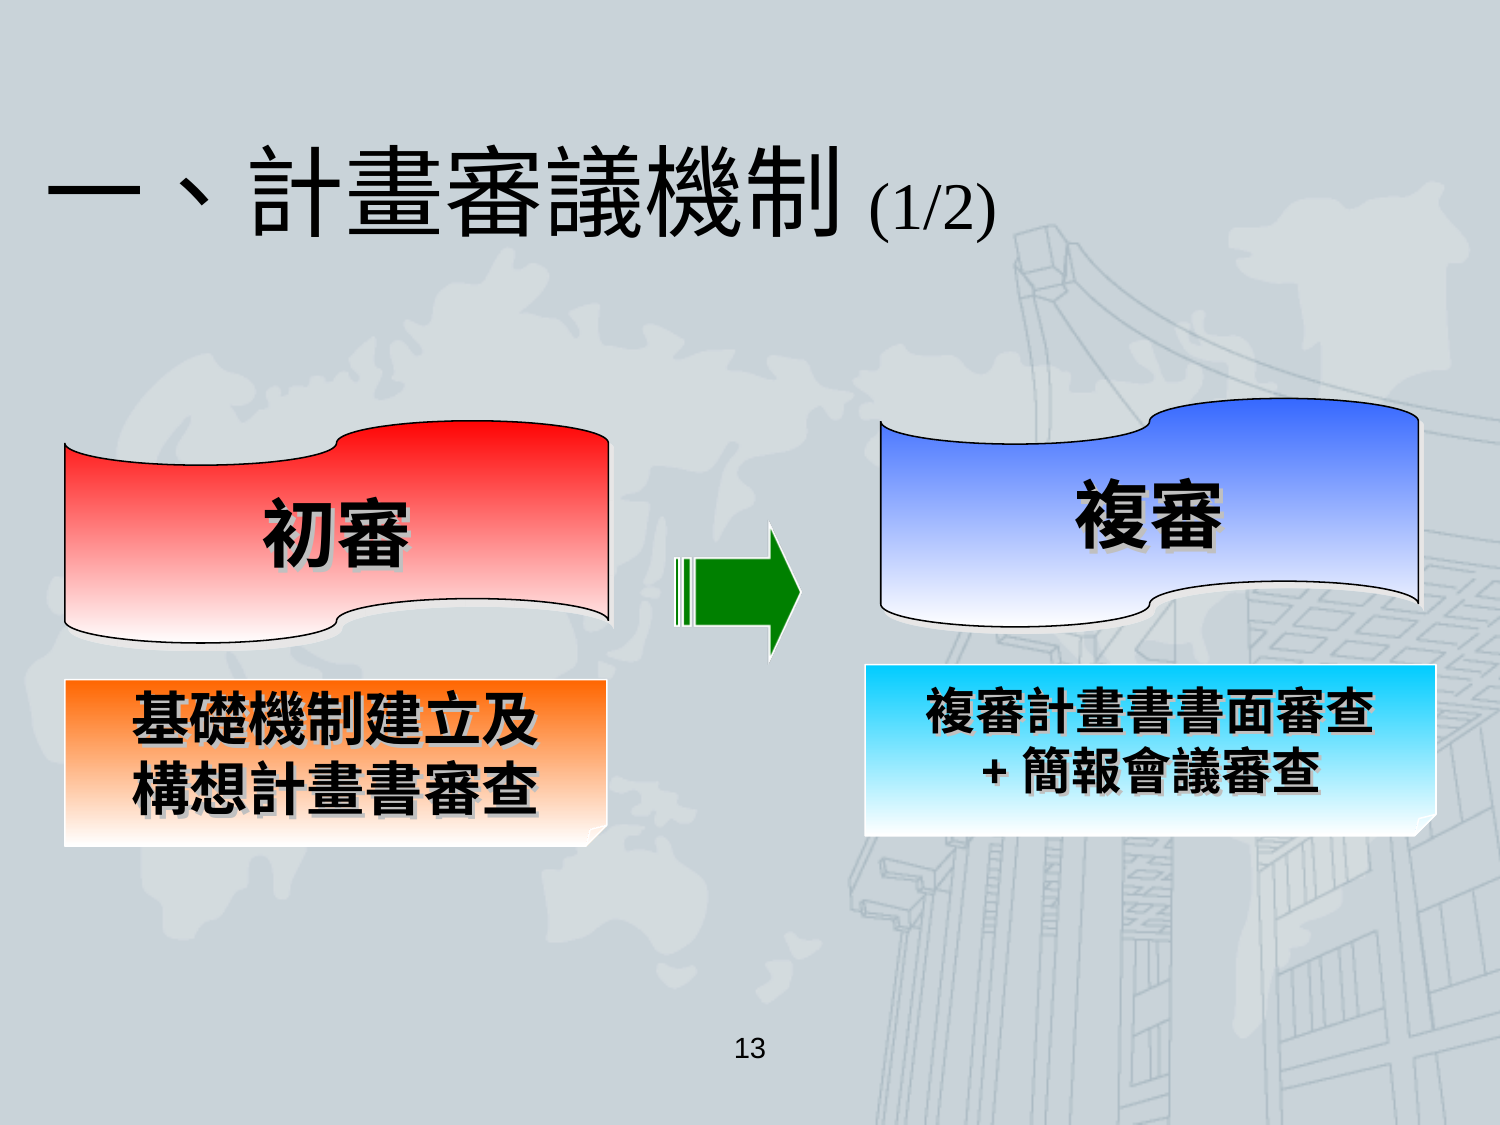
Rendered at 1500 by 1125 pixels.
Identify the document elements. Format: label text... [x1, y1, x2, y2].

text_box 複審 [880, 398, 1419, 627]
text_box 13 [512, 1011, 988, 1083]
picture [0, 0, 1500, 1125]
text_box 基礎機制建立及 構想計畫書審查 [64, 679, 607, 847]
title 一、計畫審議機制(1/2) [29, 54, 1500, 340]
text_box 複審計畫書書面審查 +簡報會議審查 [865, 664, 1436, 836]
text_box 初審 [64, 420, 609, 643]
